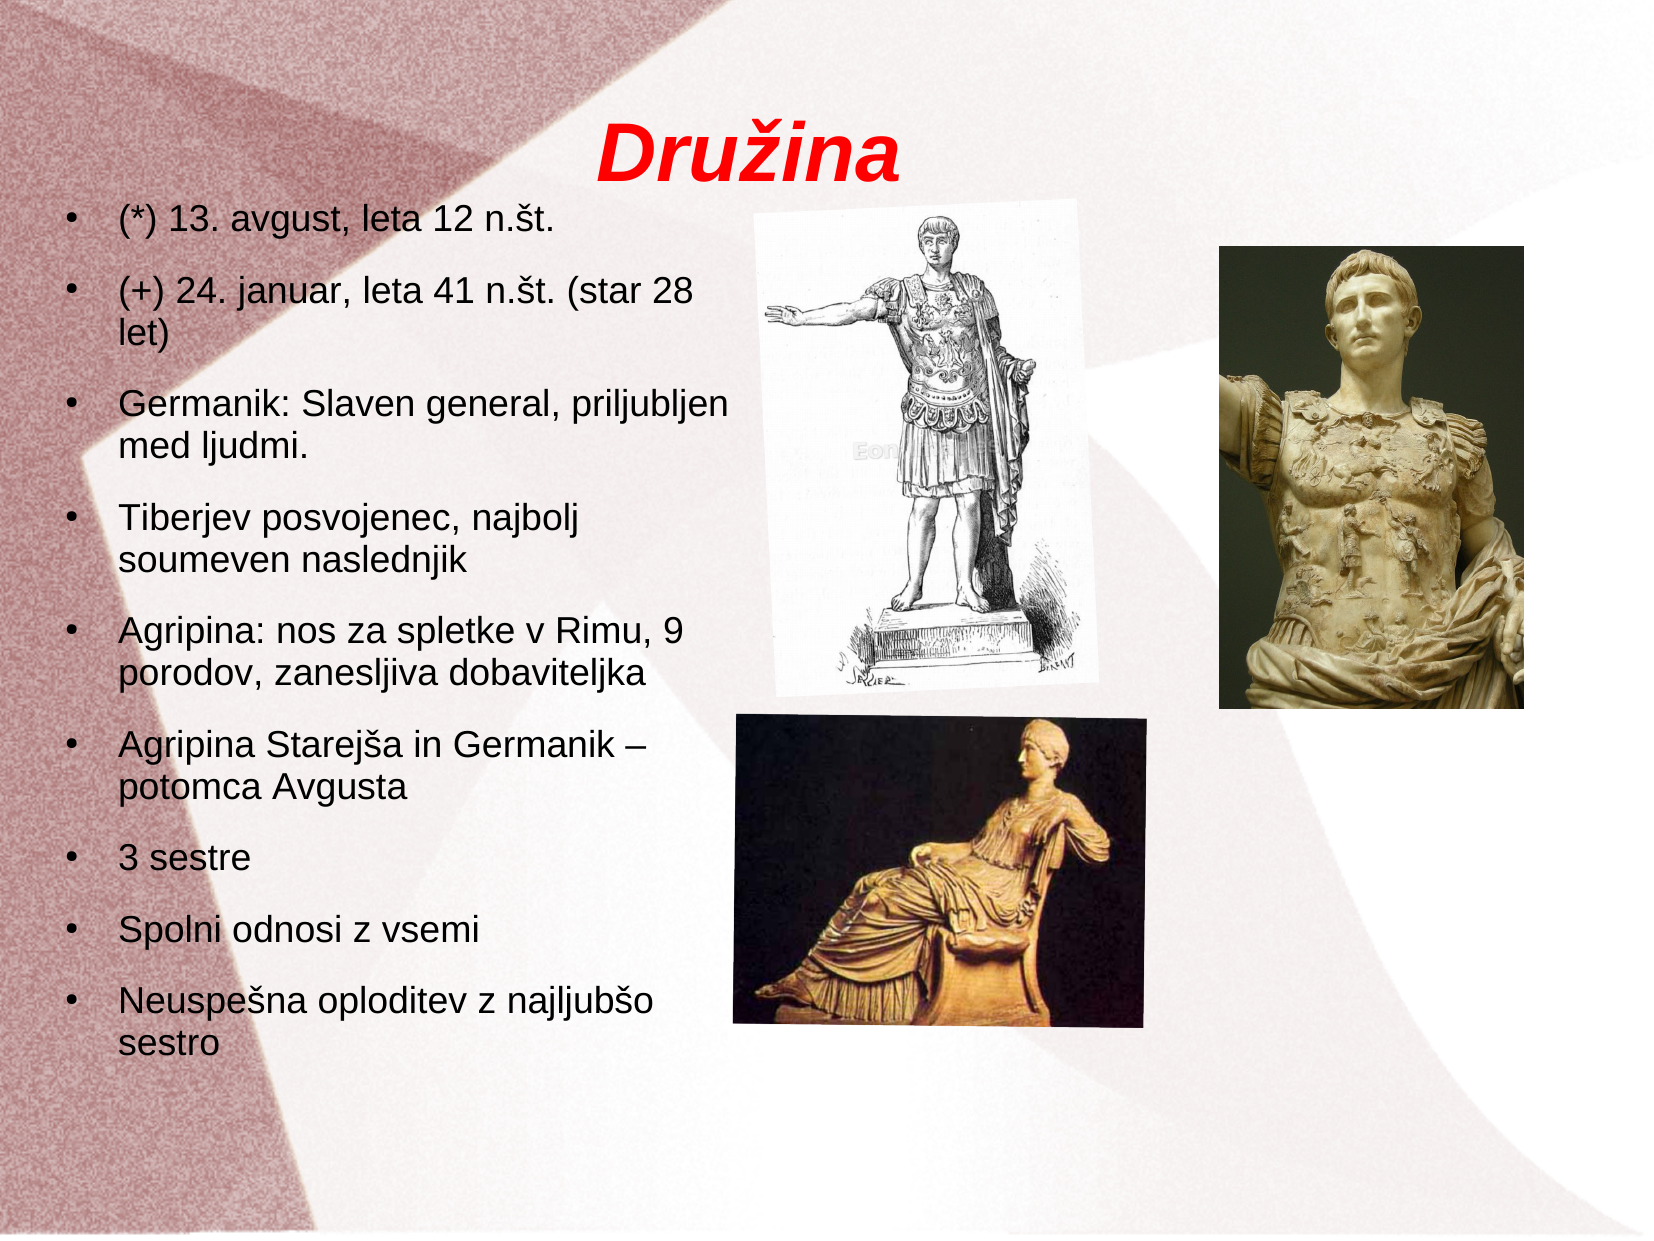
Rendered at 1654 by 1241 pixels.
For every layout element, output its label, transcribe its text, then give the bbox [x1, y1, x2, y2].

title Družina [596, 49, 1607, 257]
list (*) 13. avgust, leta 12 n.št. (+) 24. januar, leta 41 n.št. (star 28 let) Germanik: Slaven general, priljubljen med ljudmi. Tiberjev posvojenec, najbolj soumeven naslednjik Agripina: nos za spletke v Rimu, 9 porodov, zanesljiva dobaviteljka Agripina Starejša in Germanik – potomca Avgusta 3 sestre Spolni odnosi z vsemi Neuspešna oploditev z najljubšo sestro [47, 197, 733, 1111]
picture [0, 0, 1654, 1241]
